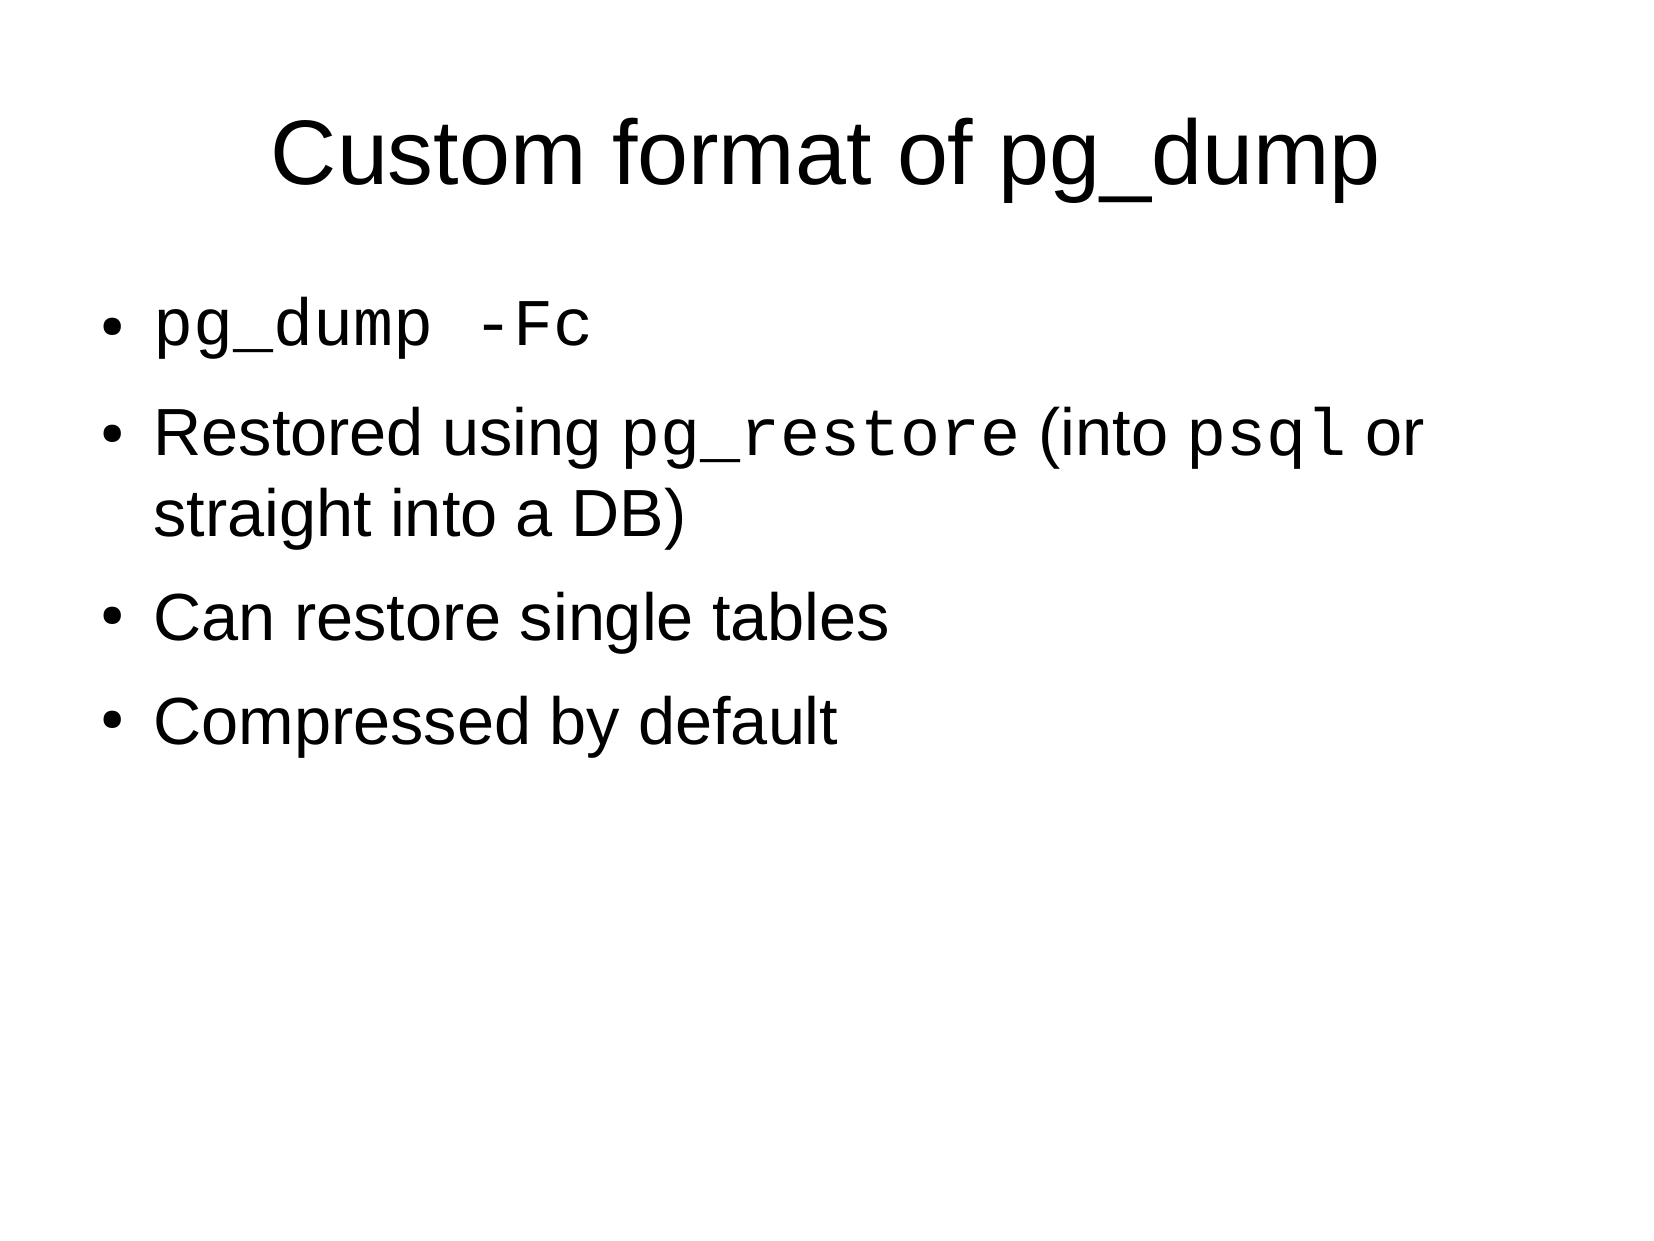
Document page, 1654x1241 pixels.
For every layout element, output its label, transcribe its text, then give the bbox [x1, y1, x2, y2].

list pg_dump -Fc Restored using pg_restore (into psql or straight into a DB) Can restore single tables Compressed by default [82, 290, 1571, 1010]
title Custom format of pg_dump [82, 49, 1571, 257]
